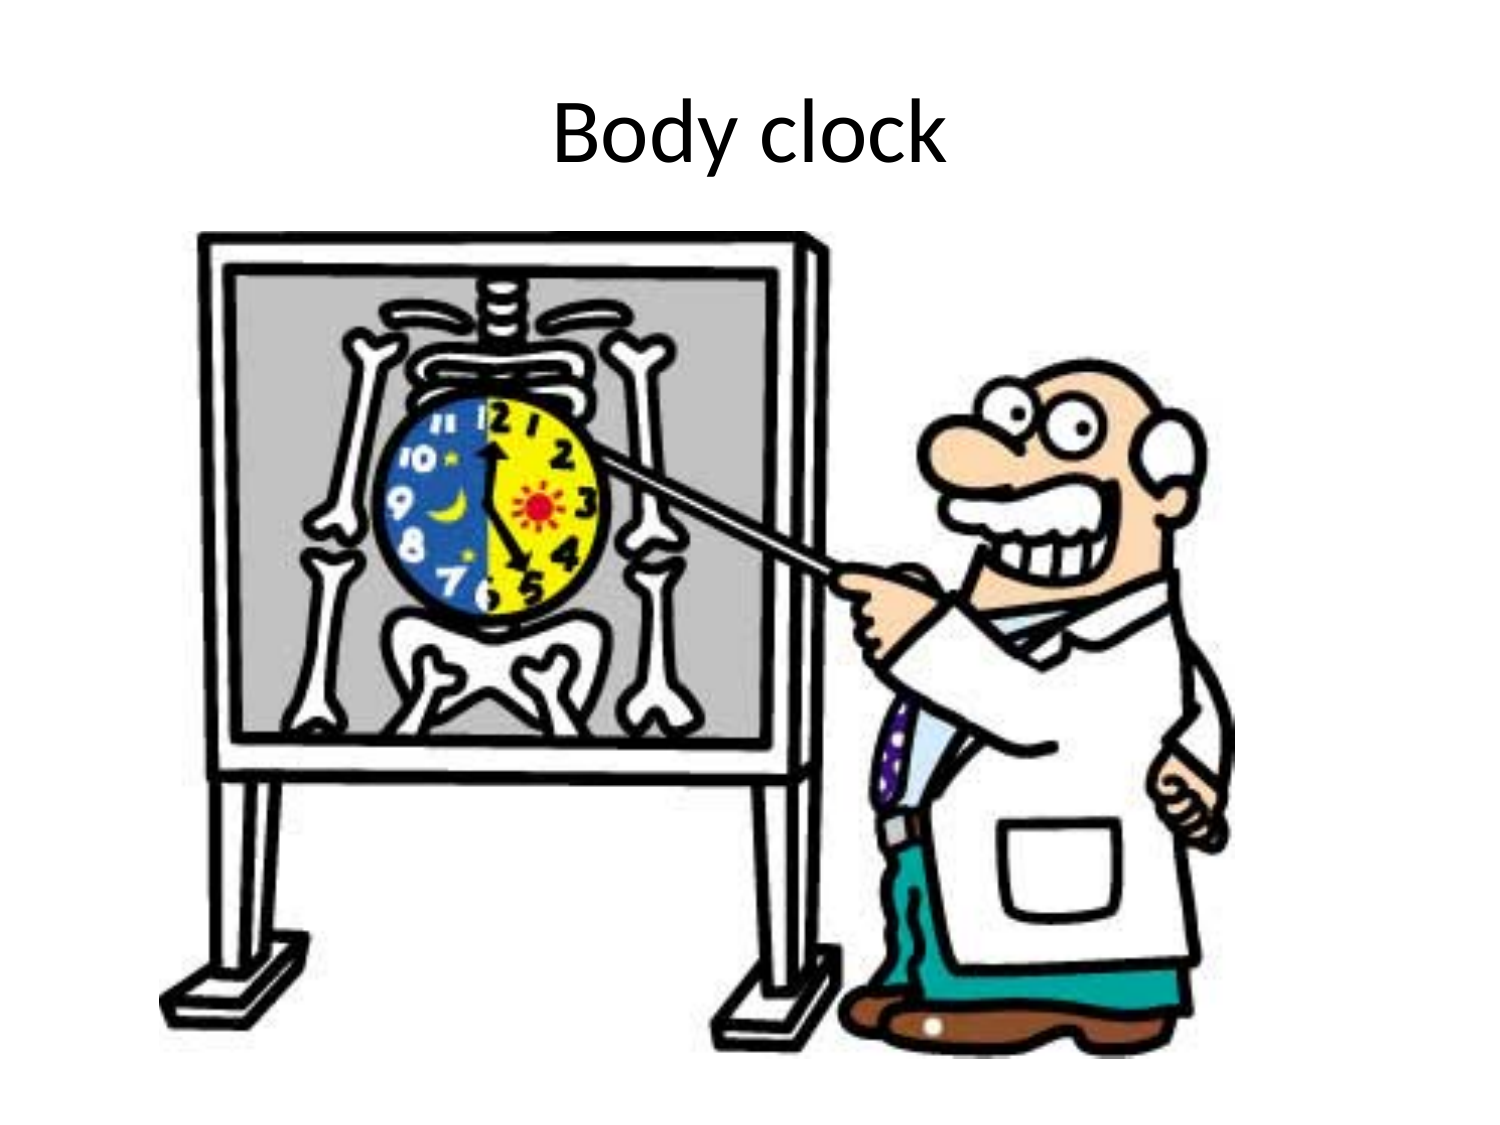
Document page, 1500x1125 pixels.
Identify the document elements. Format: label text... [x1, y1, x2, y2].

title Body clock [112, 42, 1388, 209]
picture [159, 231, 1235, 1060]
